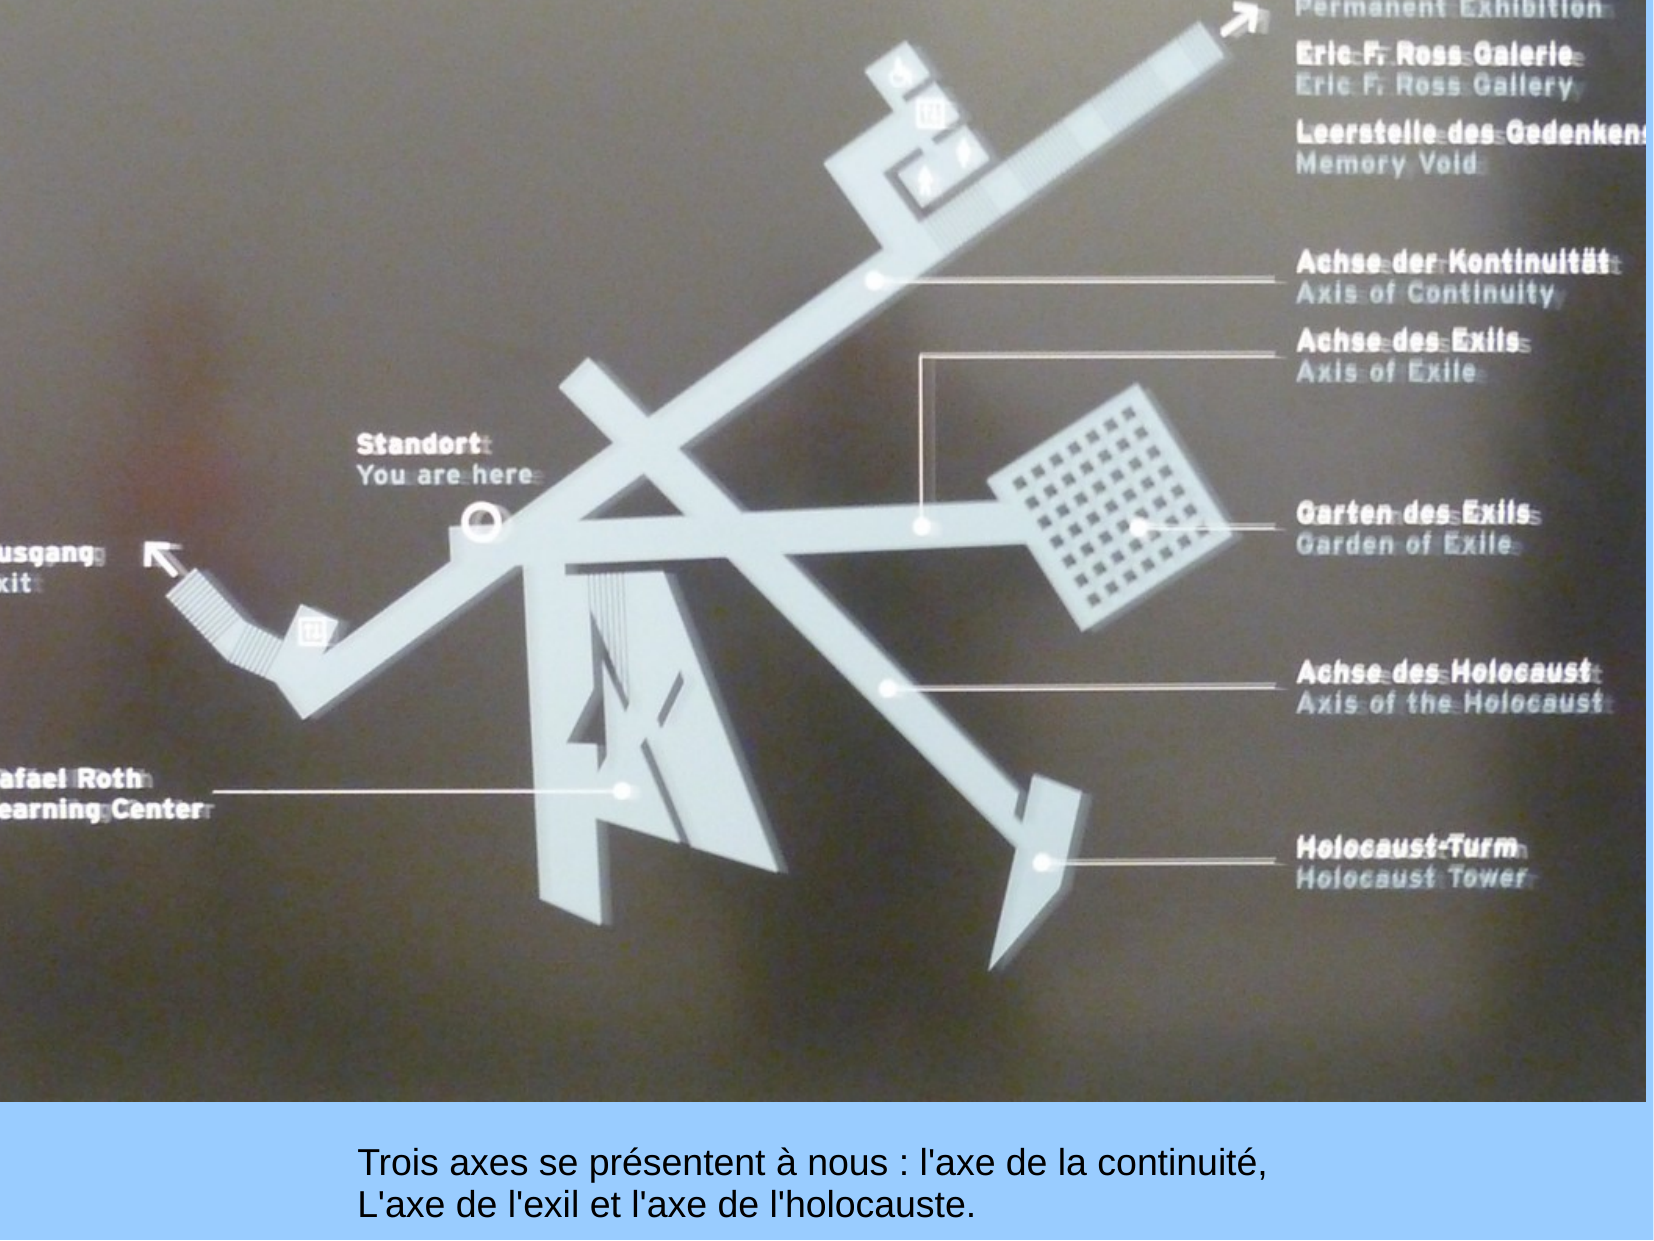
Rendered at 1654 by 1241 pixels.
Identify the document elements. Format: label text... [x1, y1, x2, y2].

picture [0, 0, 1646, 1102]
text_box Trois axes se présentent à nous : l'axe de la continuité, L'axe de l'exil et l'axe de l'holocauste. [342, 1133, 1283, 1233]
